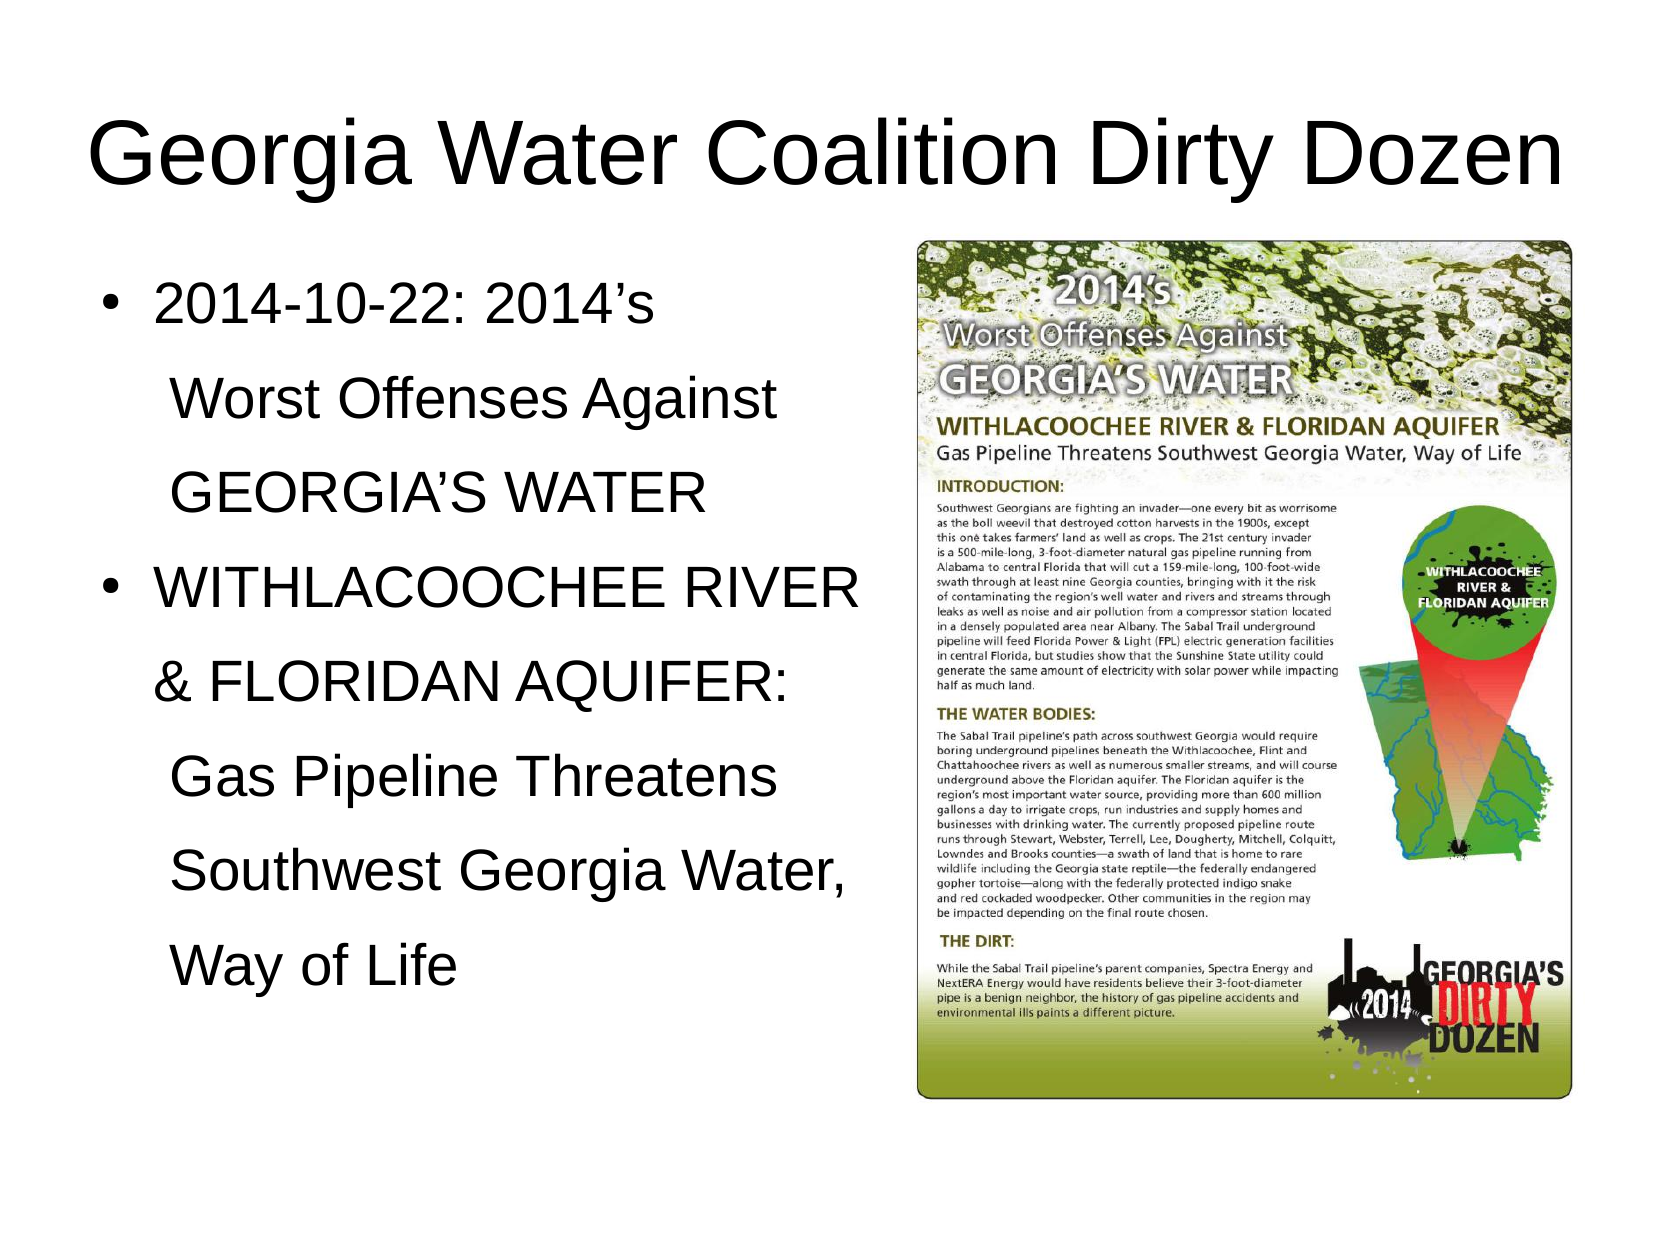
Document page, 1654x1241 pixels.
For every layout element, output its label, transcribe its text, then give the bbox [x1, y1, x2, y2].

title Georgia Water Coalition Dirty Dozen [82, 49, 1571, 257]
list 2014-10-22: 2014’s Worst Offenses Against GEORGIA’S WATER WITHLACOOCHEE RIVER & FLORIDAN AQUIFER: Gas Pipeline Threatens Southwest Georgia Water, Way of Life [82, 270, 896, 1066]
picture [896, 219, 1591, 1117]
